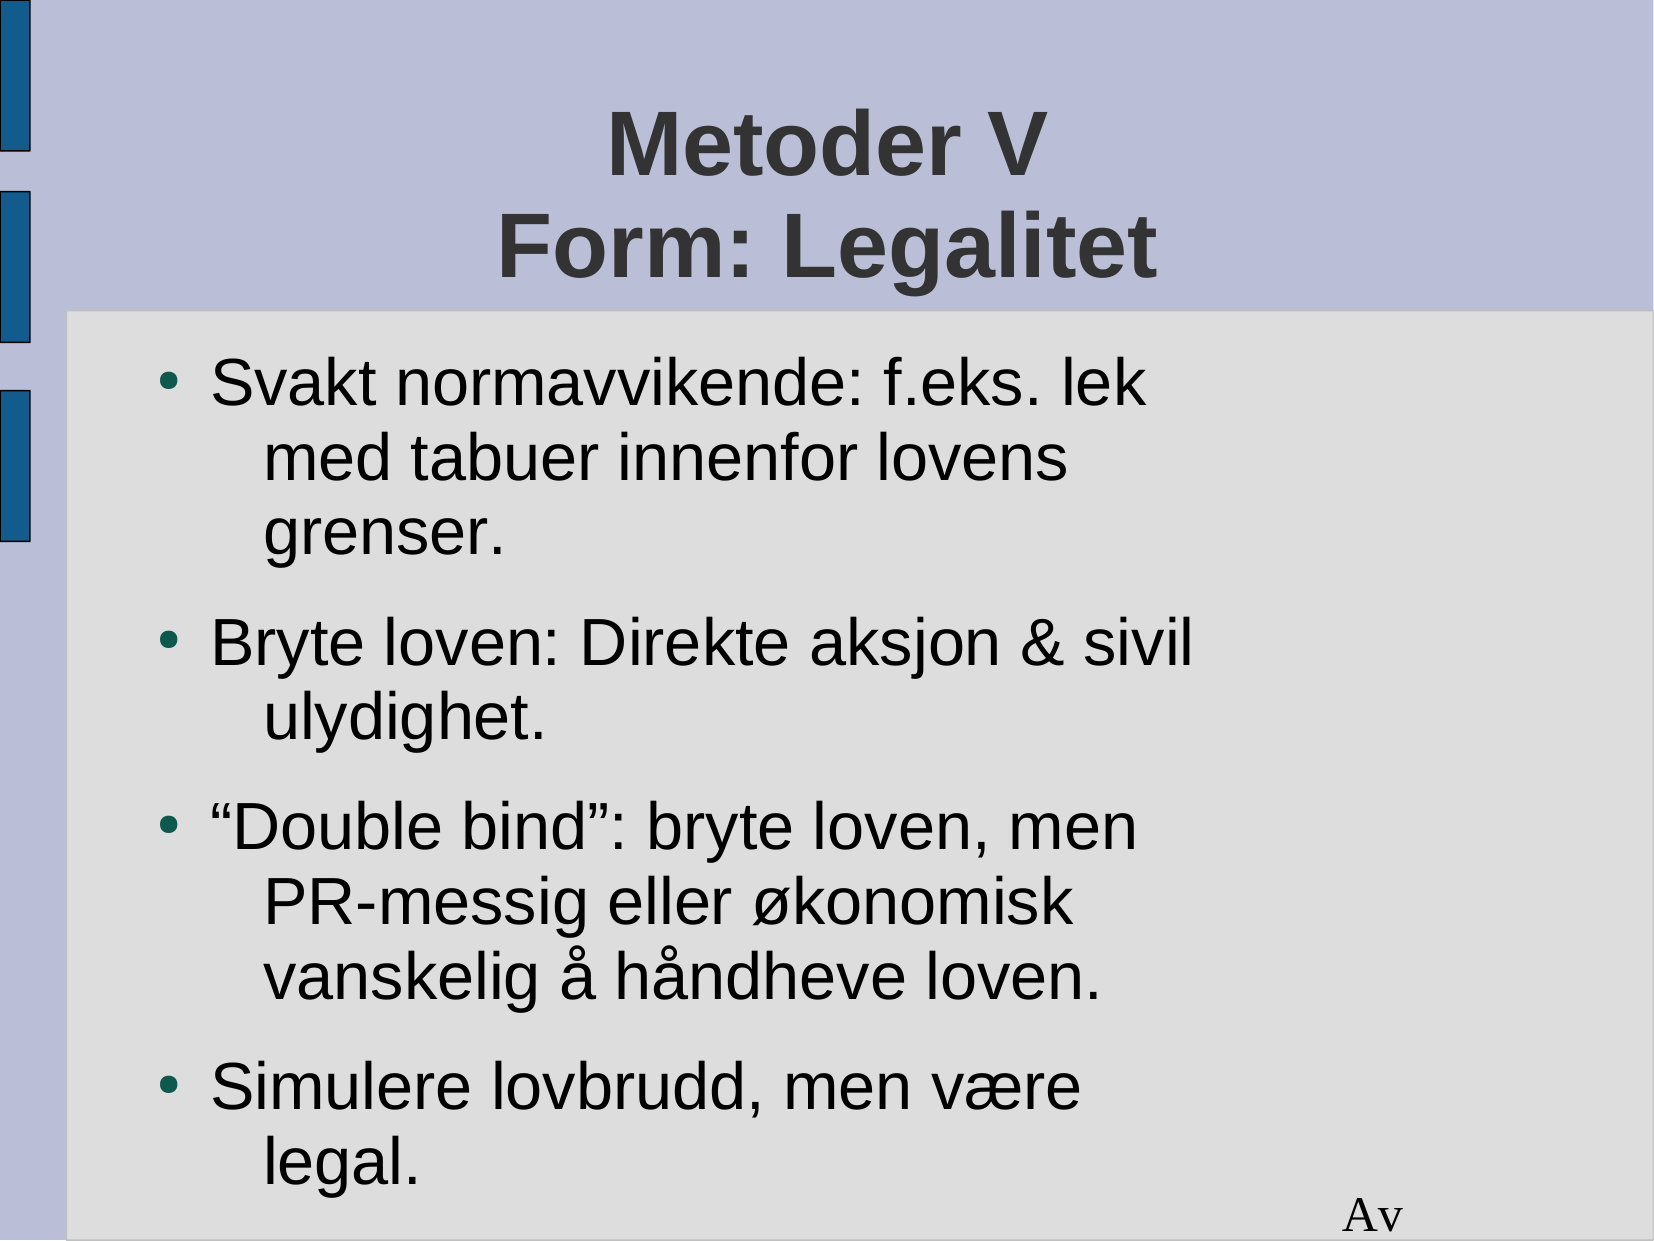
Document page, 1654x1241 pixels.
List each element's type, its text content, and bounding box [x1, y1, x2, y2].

title Metoder V Form: Legalitet [121, 91, 1534, 299]
text_box Av Tore Ferner [1341, 1184, 1654, 1241]
list Svakt normavvikende: f.eks. lek med tabuer innenfor lovens grenser. Bryte loven: Direkte aksjon & sivil ulydighet. “Double bind”: bryte loven, men PR-messig eller økonomisk vanskelig å håndheve loven. Simulere lovbrudd, men være legal. [121, 344, 1221, 1225]
